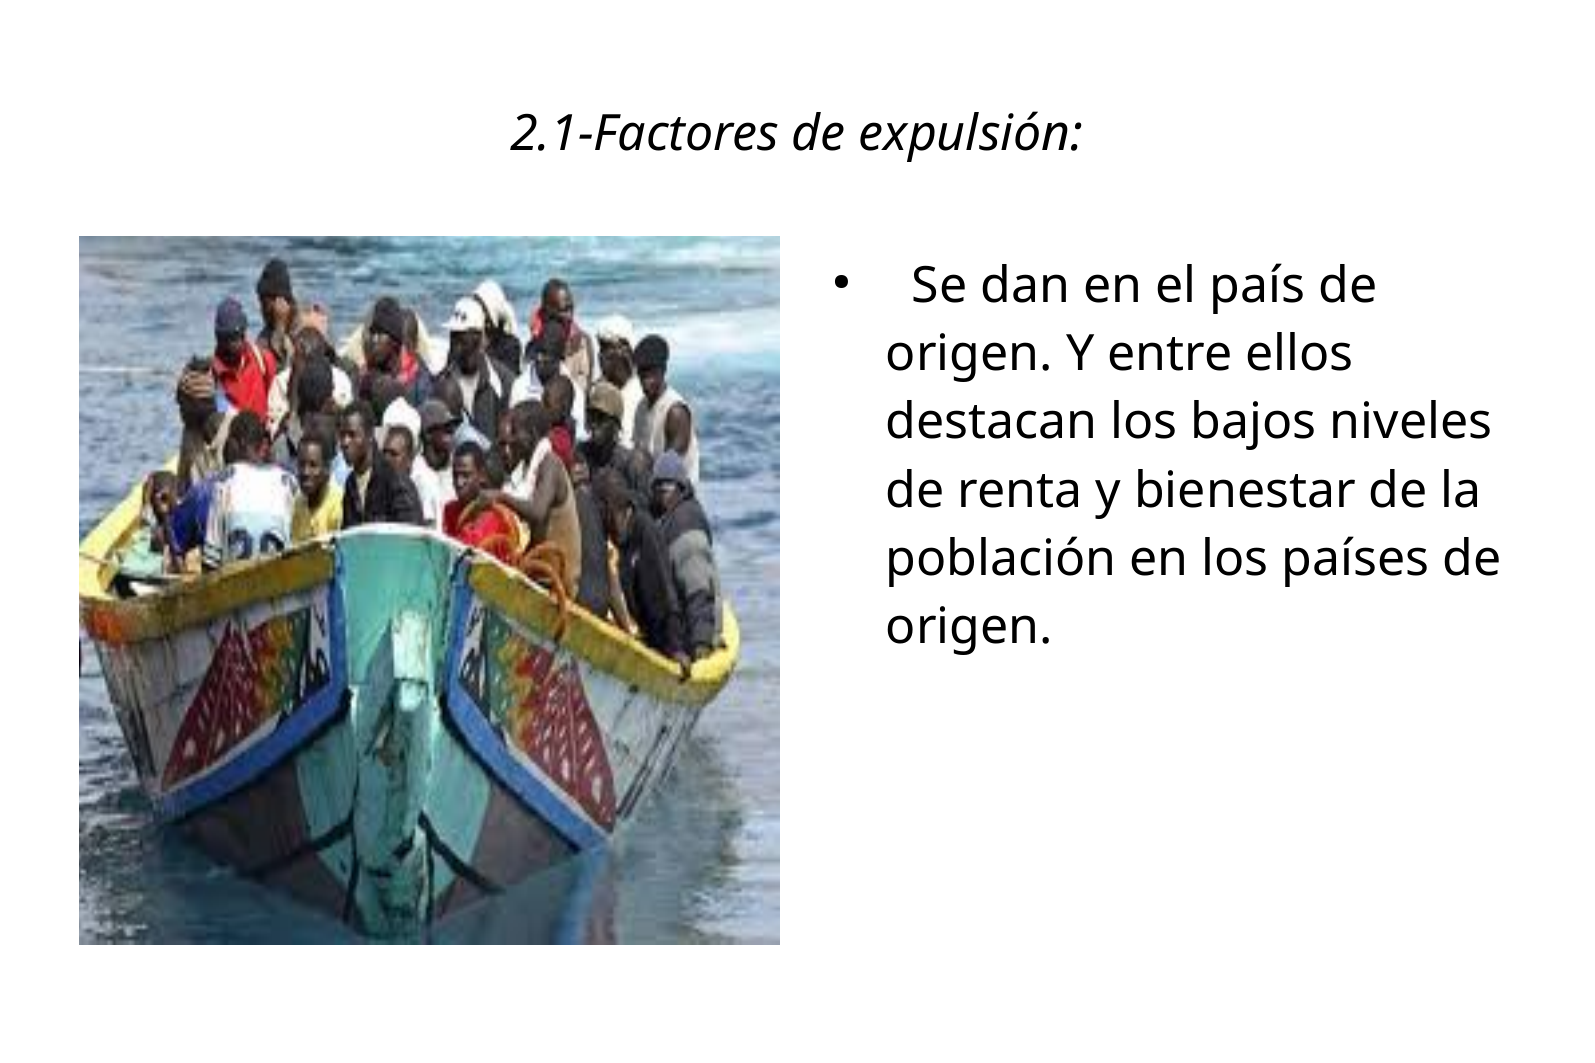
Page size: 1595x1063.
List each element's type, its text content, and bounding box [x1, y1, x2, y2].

picture [79, 236, 780, 945]
title 2.1-Factores de expulsión: [79, 49, 1515, 213]
list Se dan en el país de origen. Y entre ellos destacan los bajos niveles de renta y bienestar de la población en los países de origen. [814, 248, 1516, 951]
